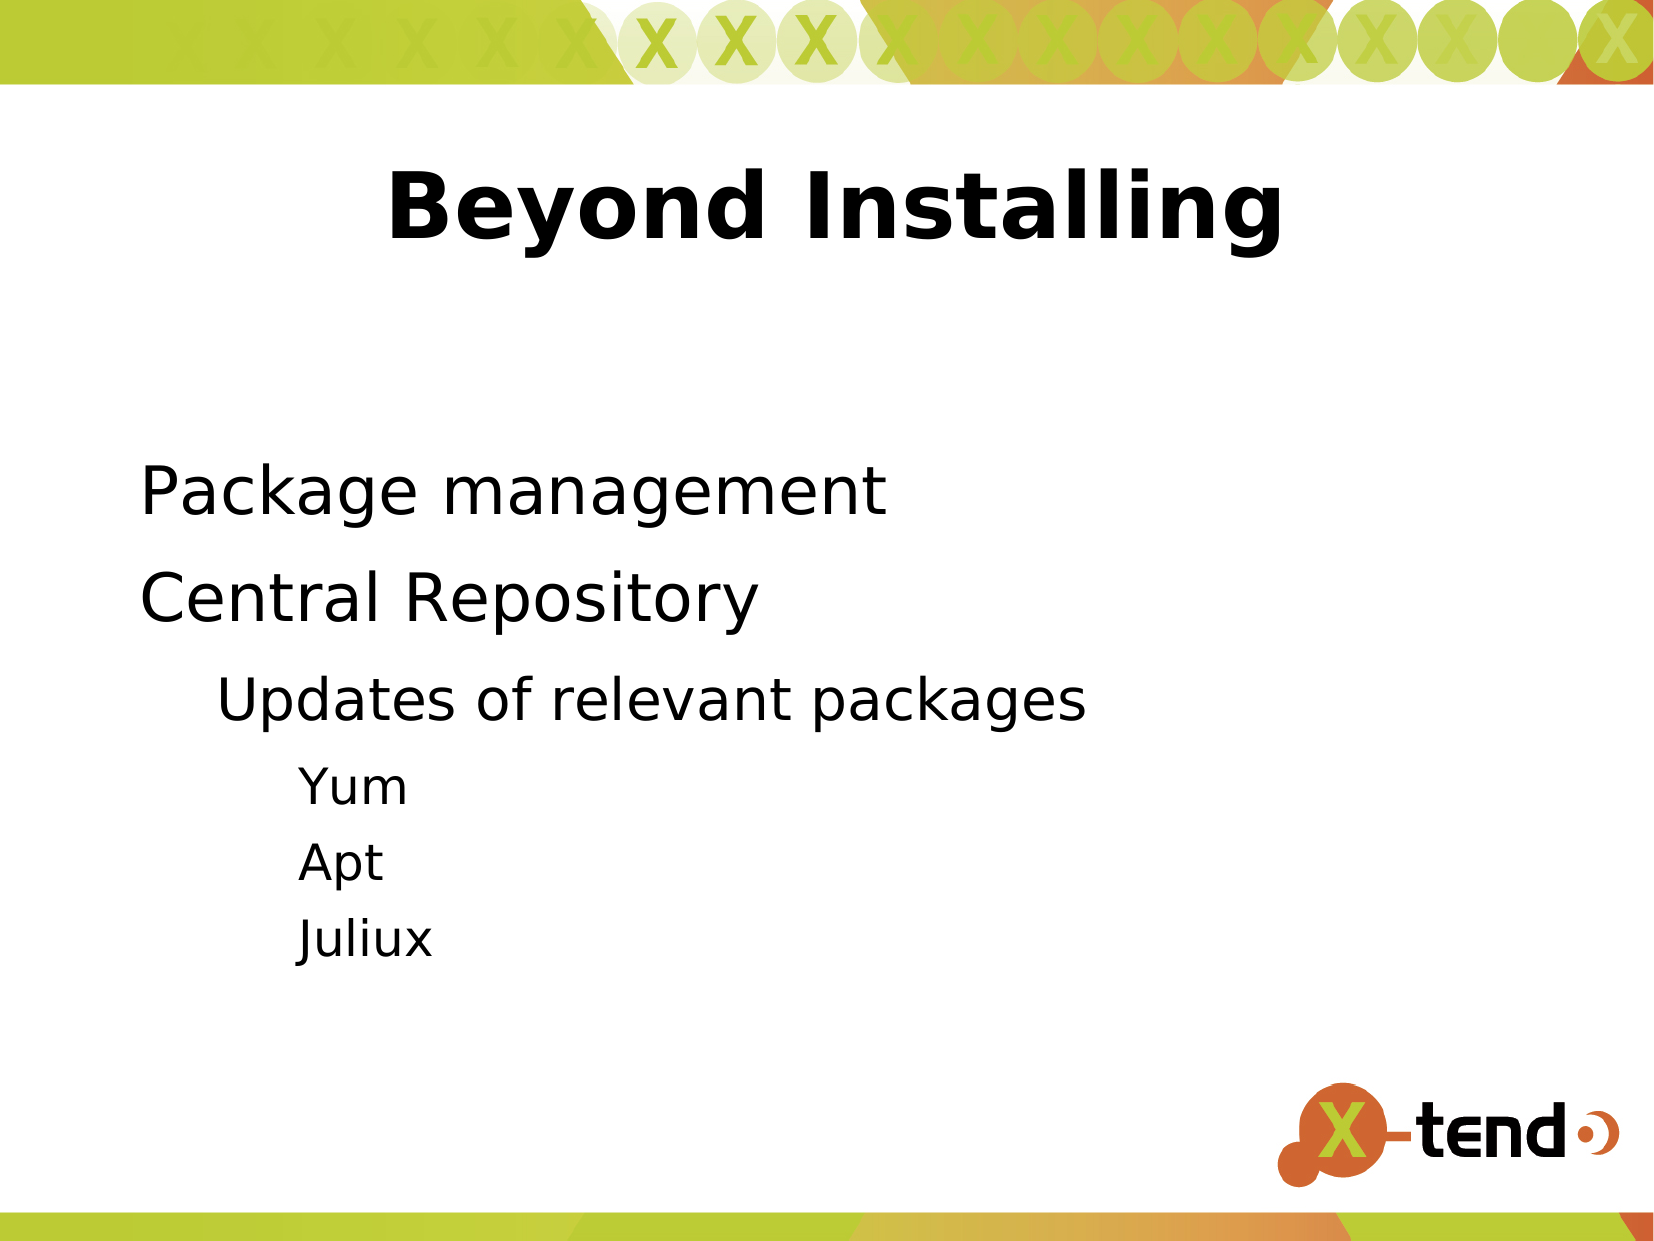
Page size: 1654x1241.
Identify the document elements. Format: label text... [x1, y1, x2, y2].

list Package management Central Repository Updates of relevant packages Yum Apt Juliux [121, 344, 1534, 1127]
picture [0, 0, 1654, 1241]
title Beyond Installing [121, 102, 1534, 311]
